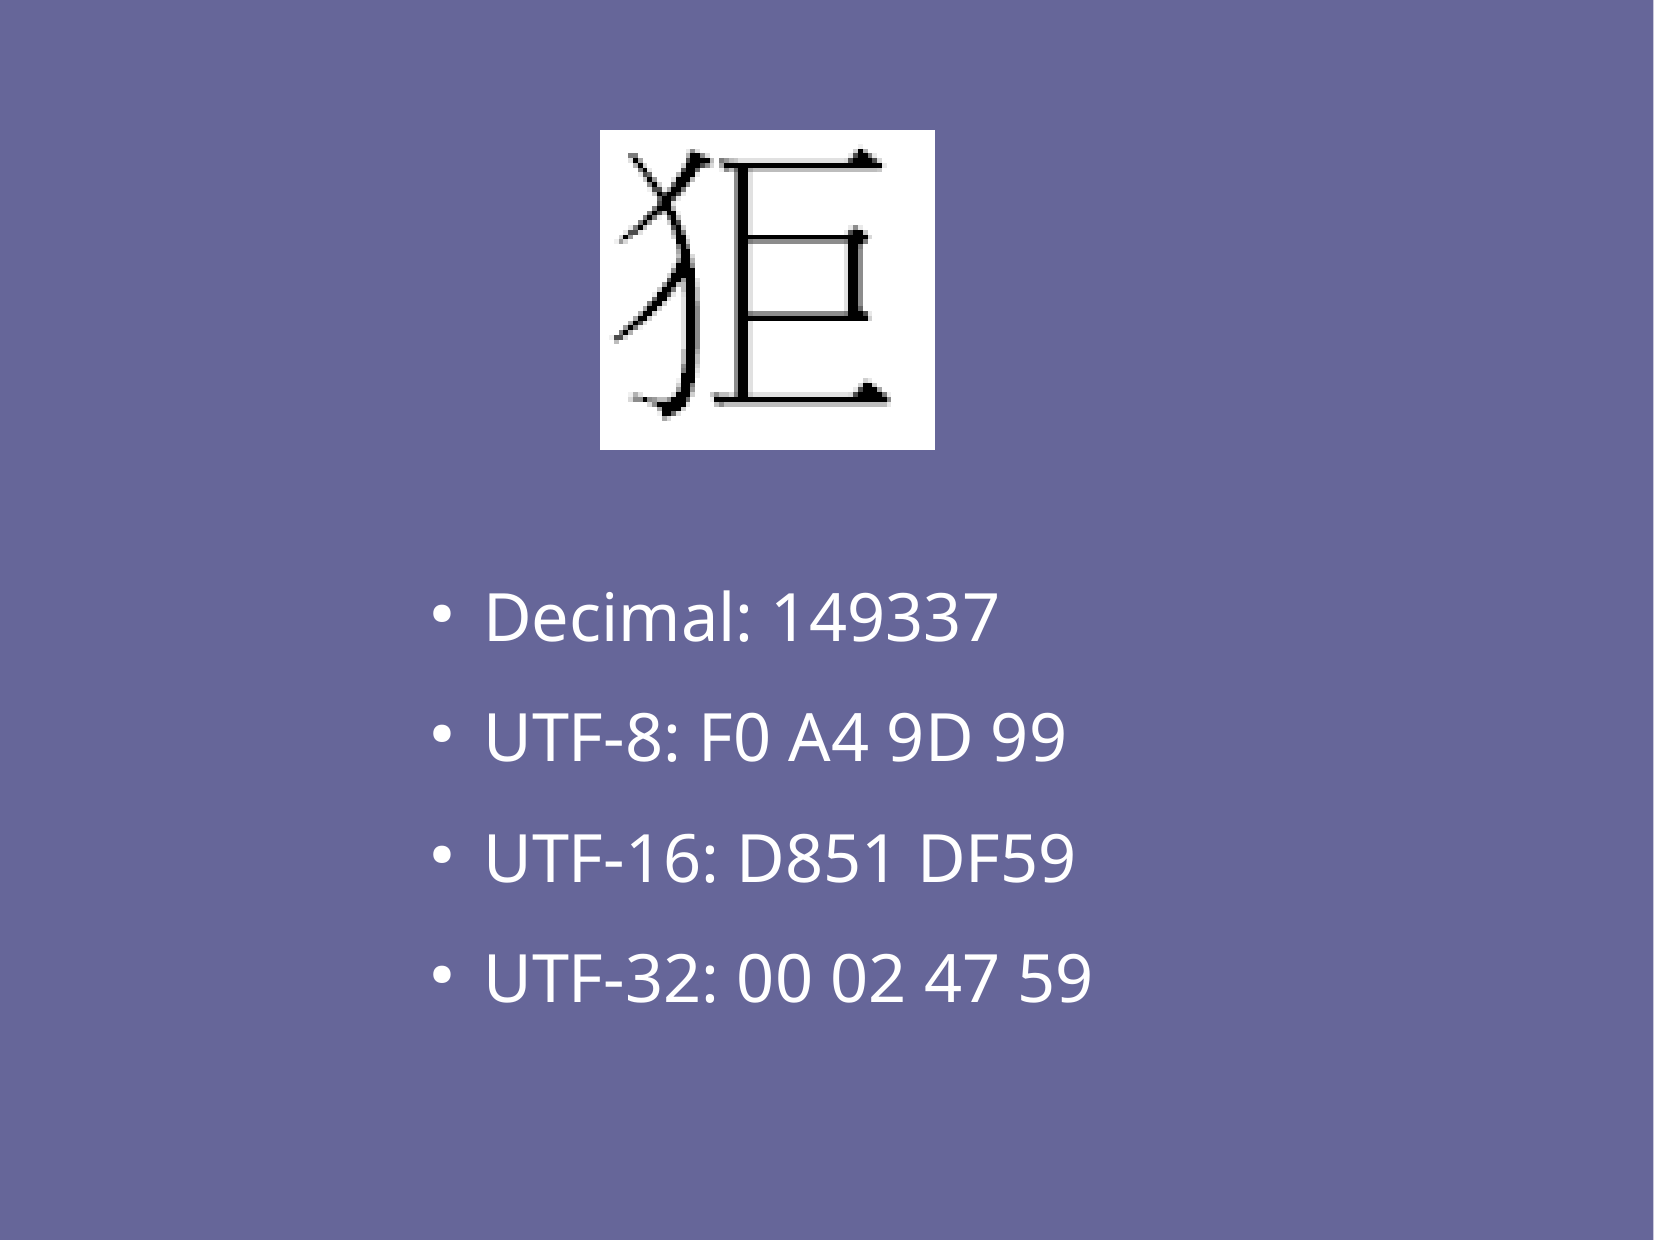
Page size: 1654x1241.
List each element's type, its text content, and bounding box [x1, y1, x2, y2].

list Decimal: 149337 UTF-8: F0 A4 9D 99 UTF-16: D851 DF59 UTF-32: 00 02 47 59 [412, 450, 1488, 1232]
picture [600, 130, 935, 451]
